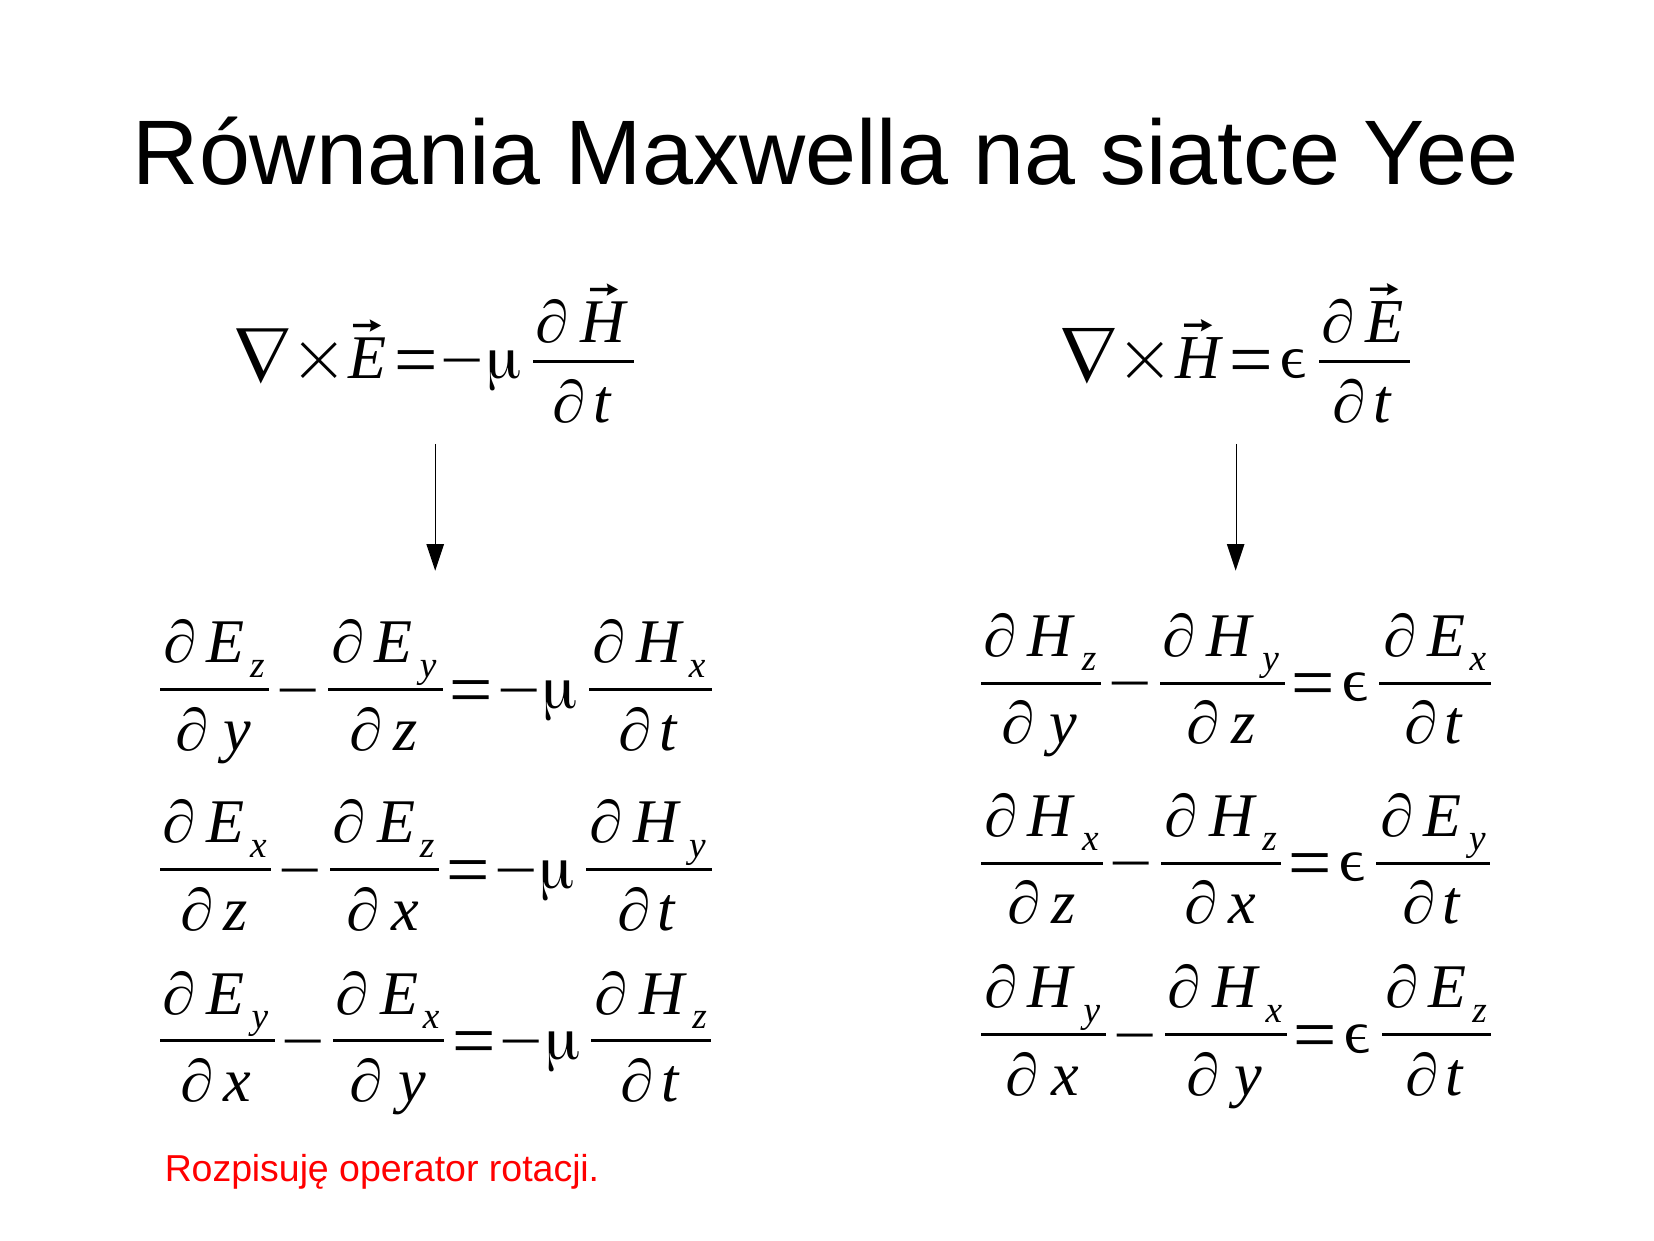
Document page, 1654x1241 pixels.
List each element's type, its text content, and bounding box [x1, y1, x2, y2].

chart [150, 787, 721, 944]
chart [150, 958, 721, 1115]
title Równania Maxwella na siatce Yee [82, 49, 1571, 257]
chart [971, 780, 1500, 938]
chart [227, 280, 643, 435]
chart [971, 952, 1500, 1109]
chart [971, 600, 1501, 758]
text_box Rozpisuję operator rotacji. [150, 1140, 1501, 1197]
chart [1053, 280, 1419, 436]
chart [150, 607, 720, 764]
